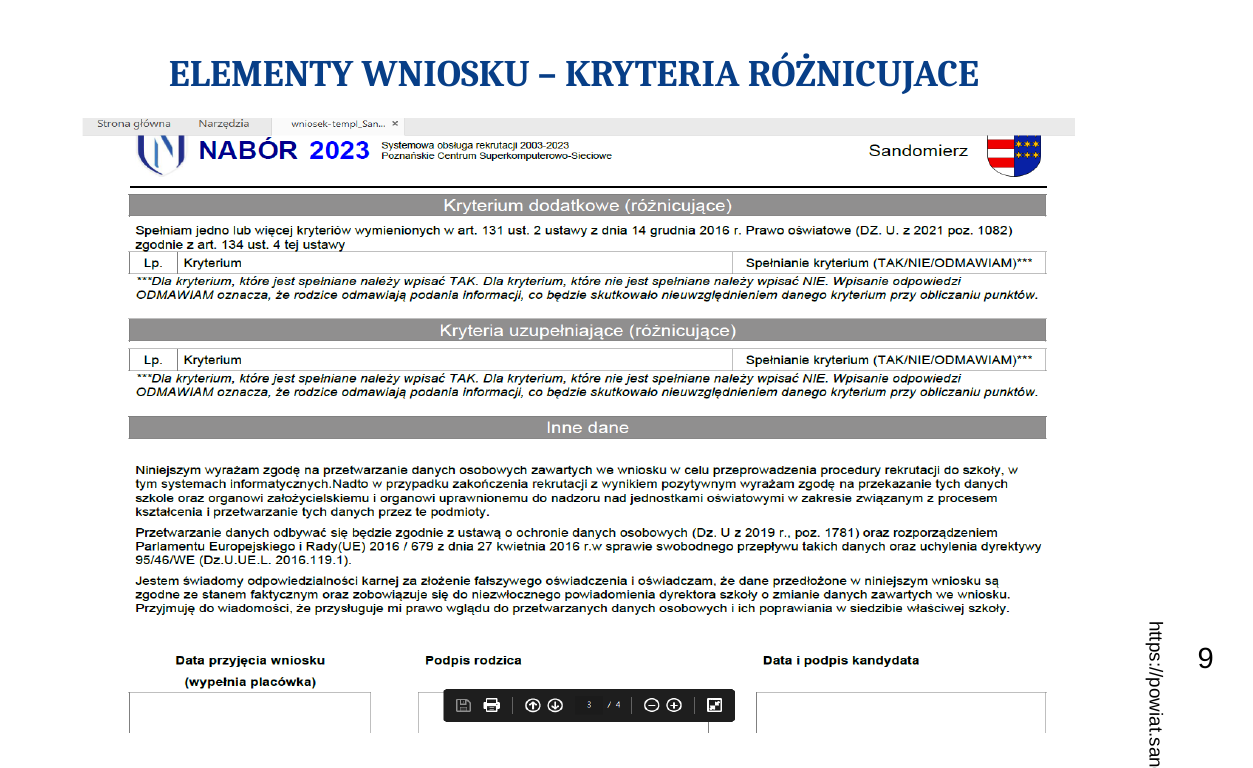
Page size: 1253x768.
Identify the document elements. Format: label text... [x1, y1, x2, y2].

text_box [1176, 632, 1244, 677]
text_box https://powiat.sandomierz.pl/ [1125, 606, 1176, 768]
title ELEMENTY WNIOSKU – KRYTERIA RÓŻNICUJACE [52, 41, 1097, 88]
picture [82, 118, 1075, 733]
